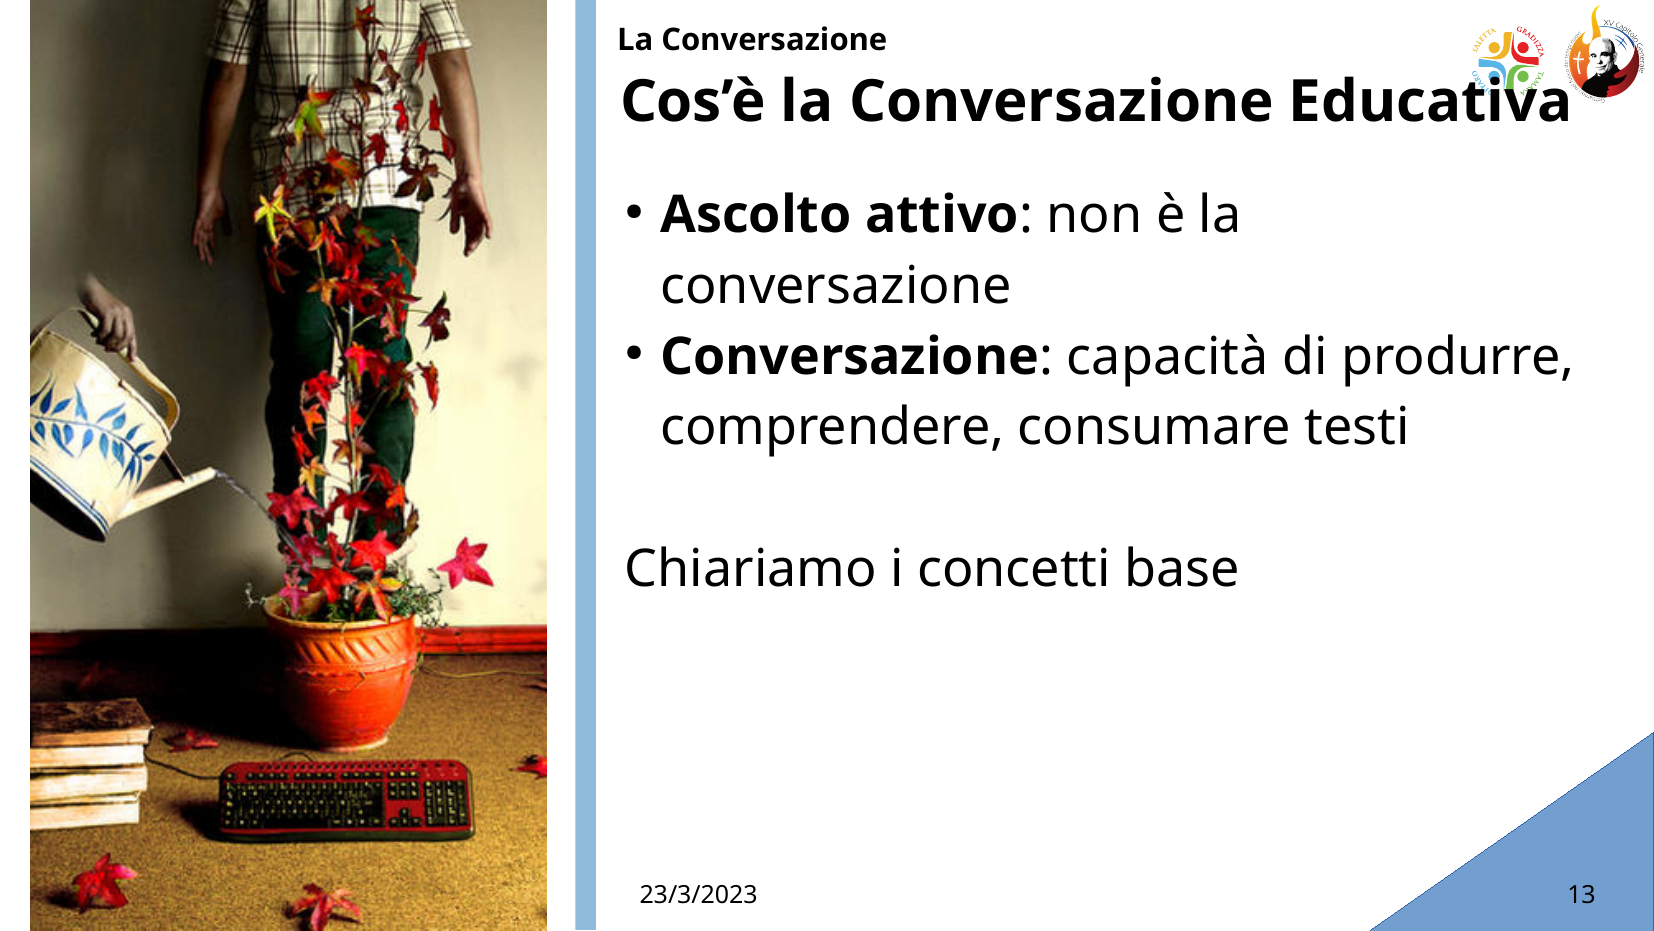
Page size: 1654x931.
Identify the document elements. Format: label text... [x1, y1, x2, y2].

title Cos’è la Conversazione Educativa [620, 70, 1617, 142]
subtitle Ascolto attivo: non è la conversazione Conversazione: capacità di produrre, comprendere, consumare testi Chiariamo i concetti base [624, 177, 1602, 873]
text_box La Conversazione [602, 9, 1335, 63]
picture [1563, 4, 1646, 103]
picture [30, 0, 547, 931]
